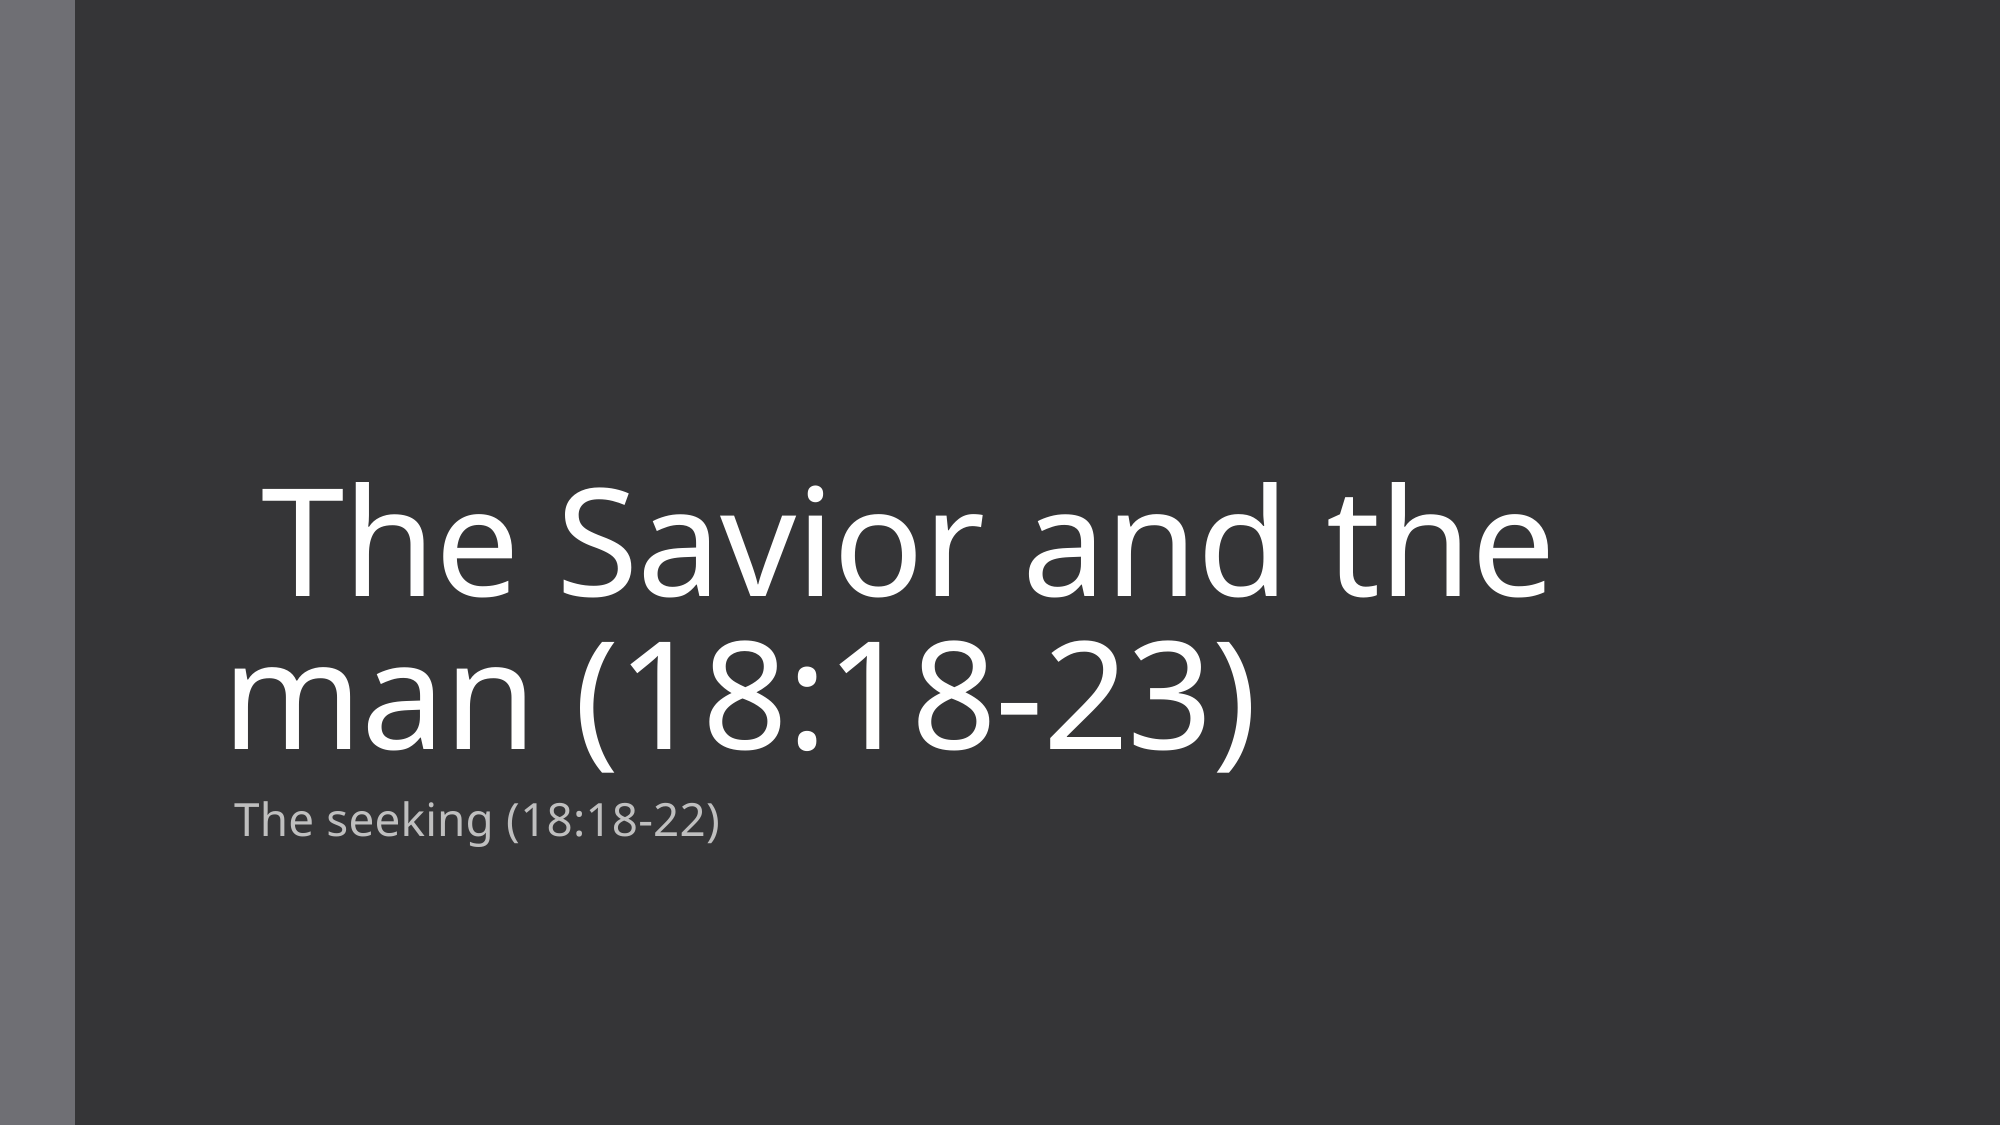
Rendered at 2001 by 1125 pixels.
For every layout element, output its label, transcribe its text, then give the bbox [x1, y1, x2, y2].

subtitle The seeking (18:18-22) [206, 787, 1752, 1066]
title The Savior and the man (18:18-23) [206, 124, 1752, 787]
